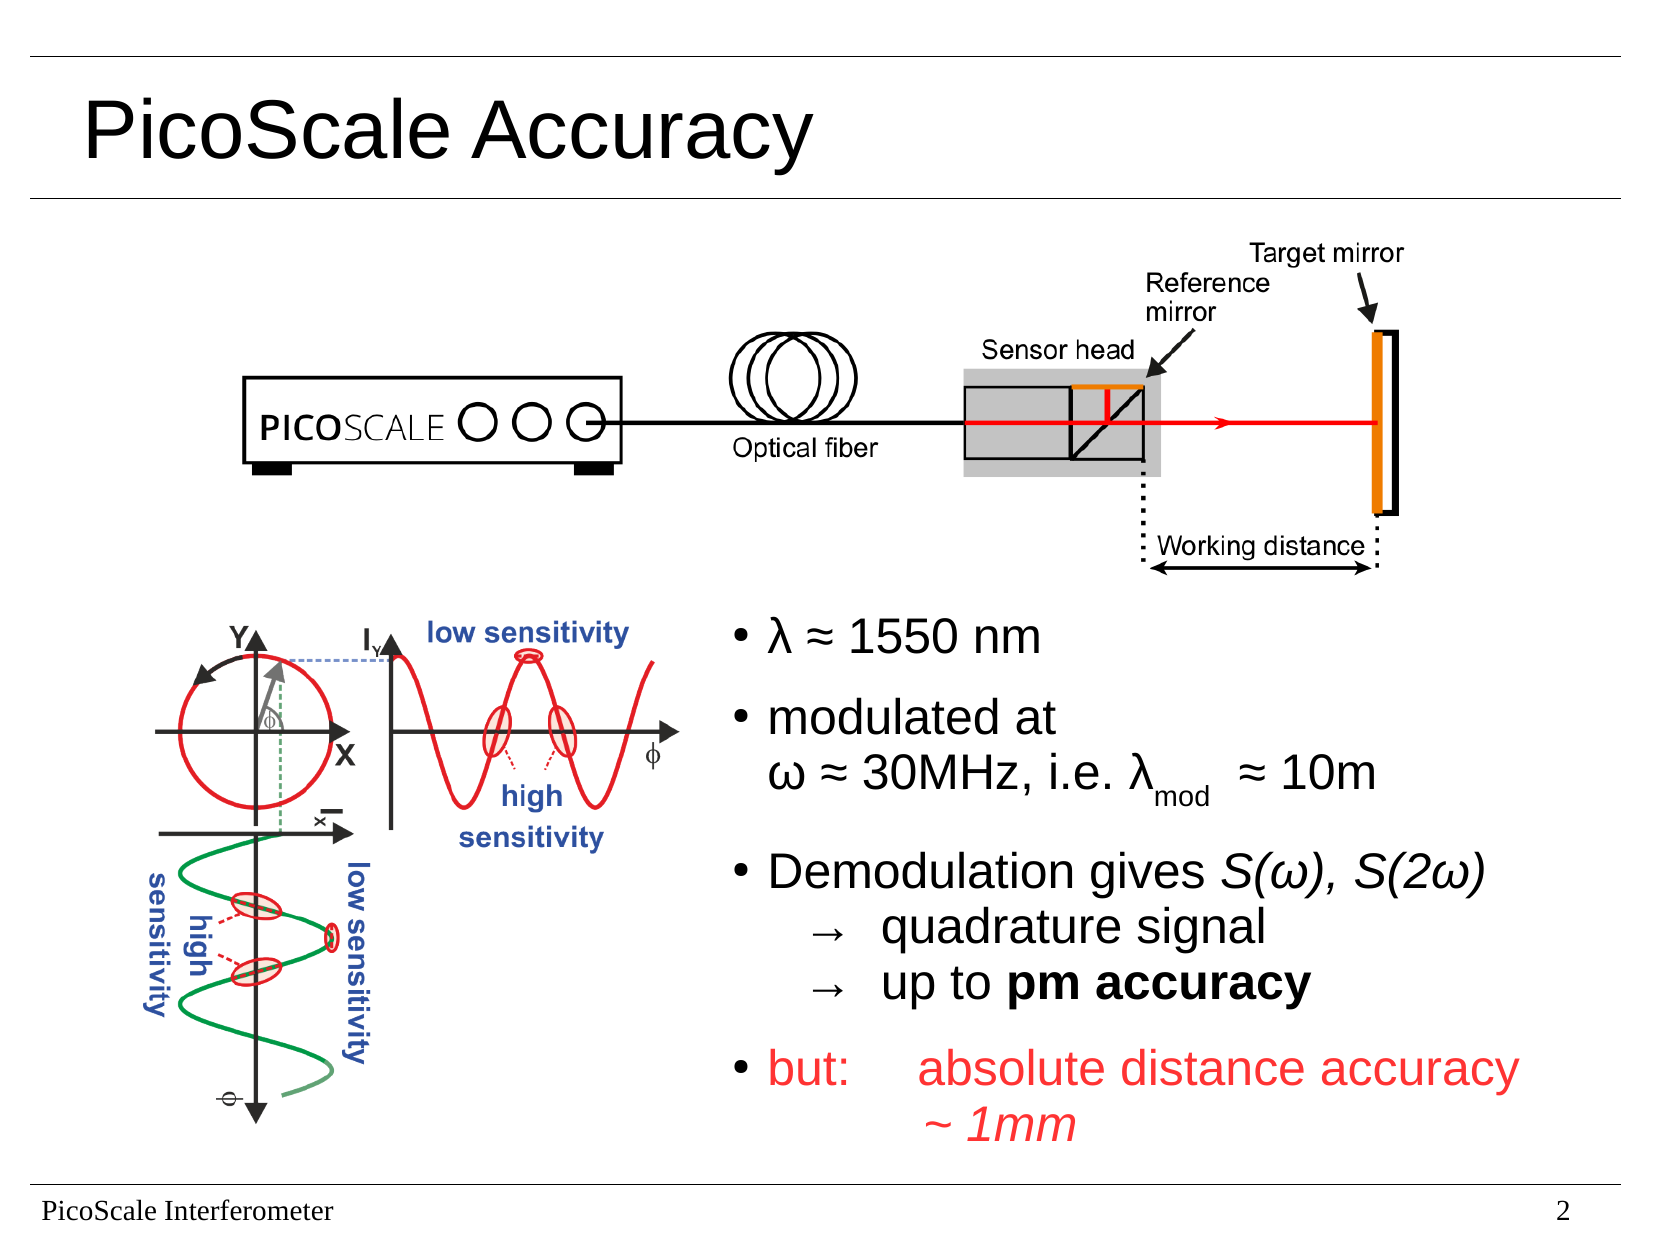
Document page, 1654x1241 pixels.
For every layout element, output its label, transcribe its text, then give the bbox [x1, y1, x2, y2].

picture [185, 224, 1441, 591]
title PicoScale Accuracy [82, 49, 1571, 211]
text_box λ ≈ 1550 nm modulated at ω ≈ 30MHz, i.e. λmod ≈ 10m Demodulation gives S(ω), S(2ω) → quadrature signal → up to pm accuracy but: absolute distance accuracy ~ 1mm [717, 600, 1636, 1216]
picture [90, 600, 705, 1156]
